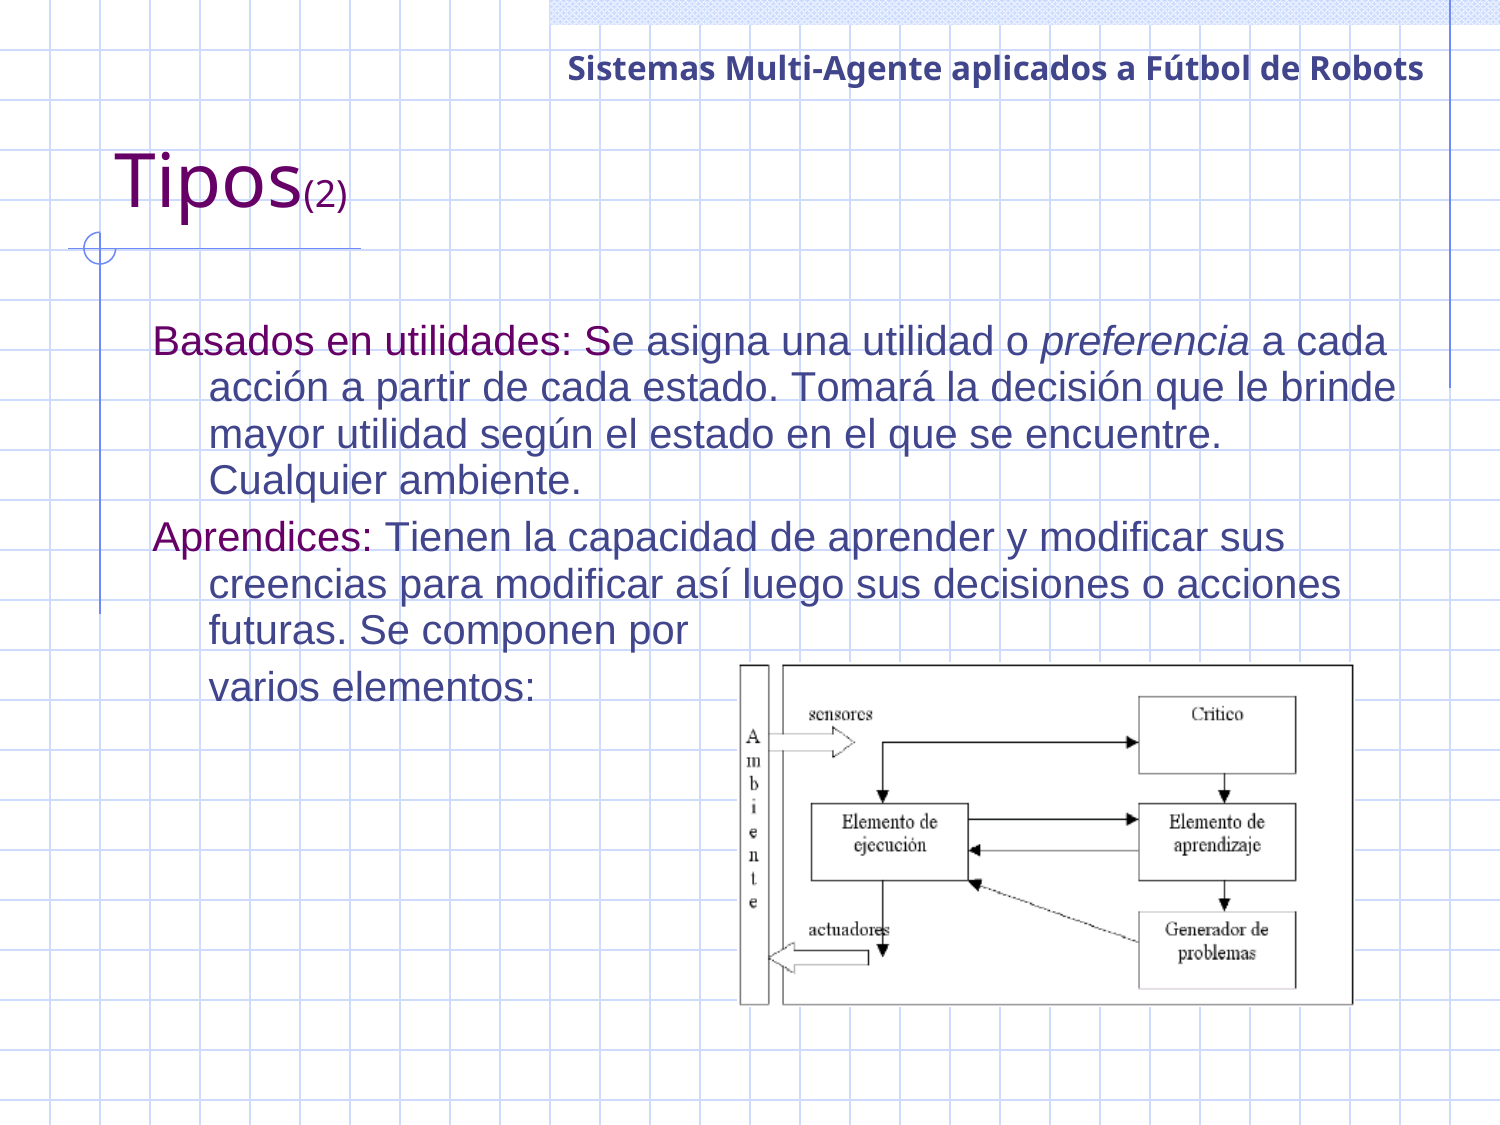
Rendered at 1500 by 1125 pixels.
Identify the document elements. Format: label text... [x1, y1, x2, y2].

list Basados en utilidades: Se asigna una utilidad o preferencia a cada acción a partir de cada estado. Tomará la decisión que le brinde mayor utilidad según el estado en el que se encuentre. Cualquier ambiente. Aprendices: Tienen la capacidad de aprender y modificar sus creencias para modificar así luego sus decisiones o acciones futuras. Se componen por varios elementos: [137, 262, 1413, 1051]
picture [549, 0, 1449, 25]
title Tipos(2) [99, 112, 801, 238]
picture [737, 662, 1355, 1007]
picture [1451, 0, 1500, 25]
text_box Sistemas Multi-Agente aplicados a Fútbol de Robots [450, 37, 1441, 99]
